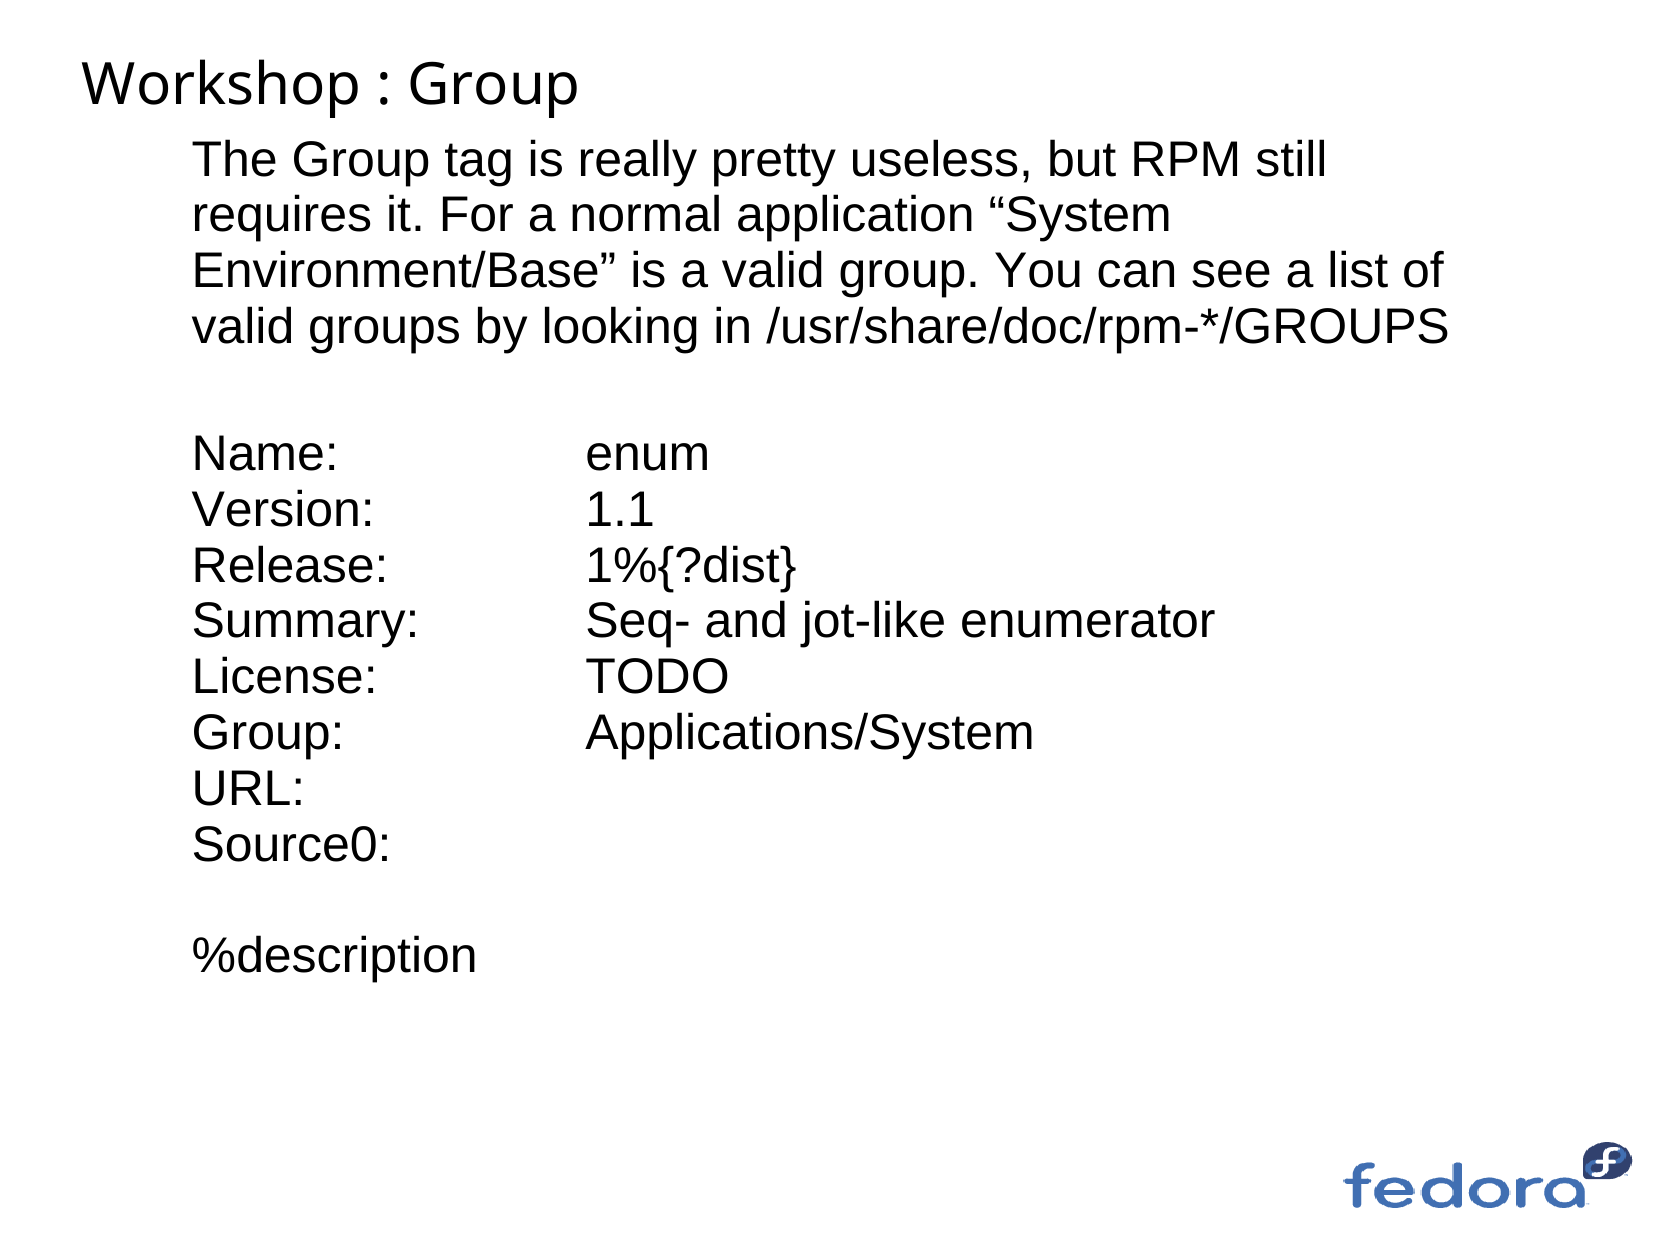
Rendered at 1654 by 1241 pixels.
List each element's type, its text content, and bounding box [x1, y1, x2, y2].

list The Group tag is really pretty useless, but RPM still requires it. For a normal application “System Environment/Base” is a valid group. You can see a list of valid groups by looking in /usr/share/doc/rpm-*/GROUPS Name: enum Version: 1.1 Release: 1%{?dist} Summary: Seq- and jot-like enumerator License: TODO Group: Applications/System URL: Source0: %description [79, 130, 1503, 1040]
picture [1332, 1124, 1651, 1227]
title Workshop : Group [81, 23, 1513, 141]
